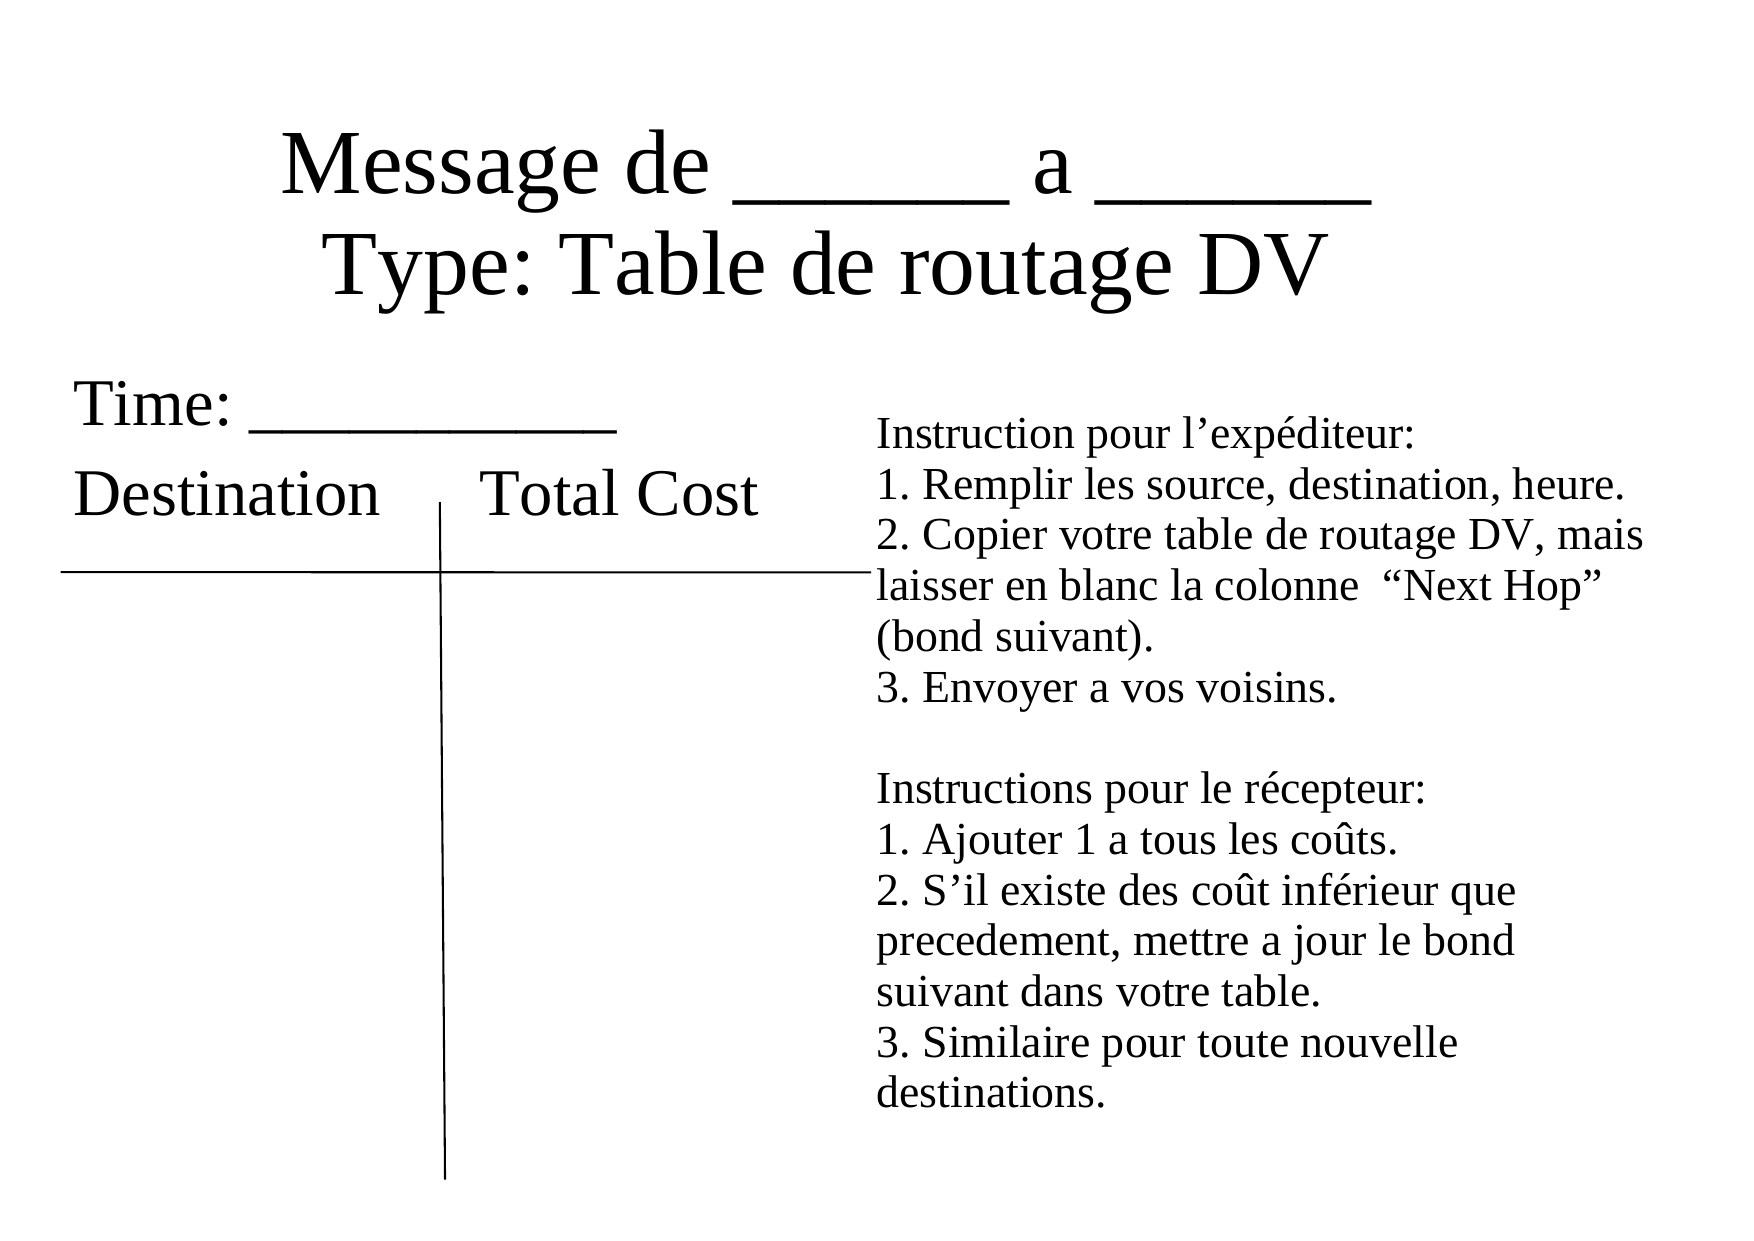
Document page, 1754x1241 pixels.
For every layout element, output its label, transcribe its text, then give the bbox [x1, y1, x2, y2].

text_box Time: ___________ Destination Total Cost [58, 358, 1465, 538]
text_box Instruction pour l’expéditeur: 1. Remplir les source, destination, heure. 2. Copier votre table de routage DV, mais laisser en blanc la colonne “Next Hop” (bond suivant). 3. Envoyer a vos voisins. Instructions pour le récepteur: 1. Ajouter 1 a tous les coûts. 2. S’il existe des coût inférieur que precedement, mettre a jour le bond suivant dans votre table. 3. Similaire pour toute nouvelle destinations. [876, 407, 1646, 1119]
